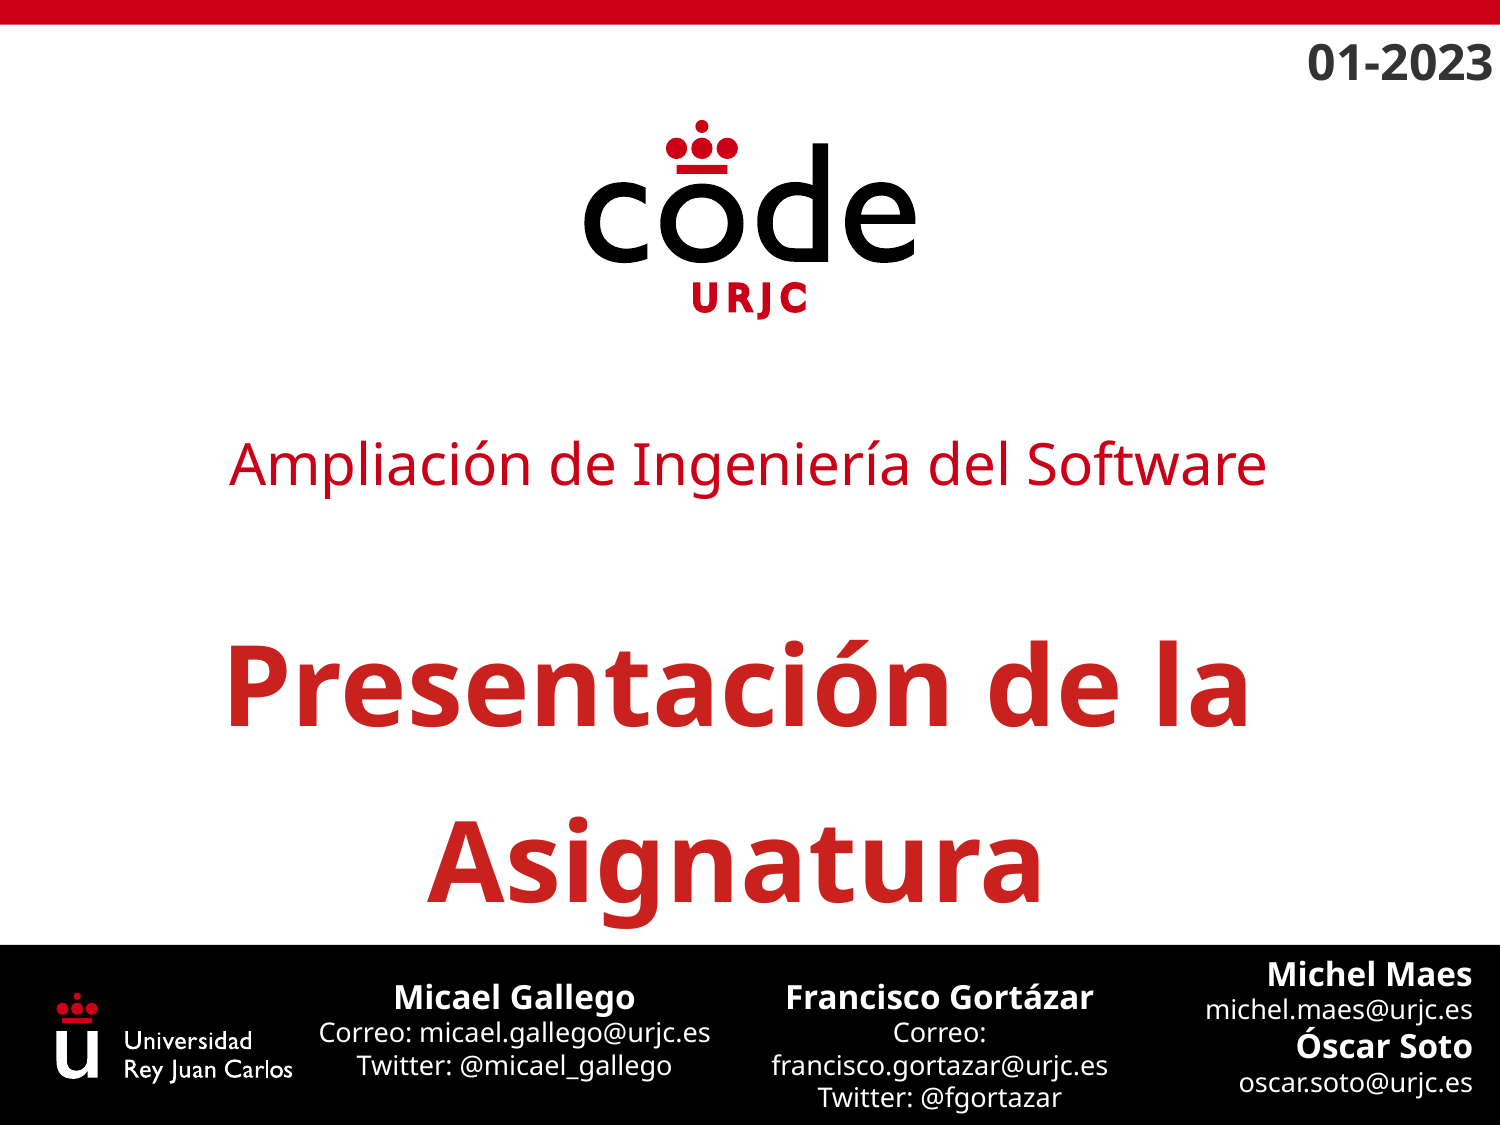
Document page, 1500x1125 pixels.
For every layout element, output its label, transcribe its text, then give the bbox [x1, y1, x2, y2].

text_box Micael Gallego Correo: micael.gallego@urjc.es Twitter: @micael_gallego [289, 968, 714, 1089]
text_box 01-2023 [1292, 22, 1500, 98]
text_box Michel Maes michel.maes@urjc.es Óscar Soto oscar.soto@urjc.es [1079, 945, 1488, 1125]
list Presentación de la Asignatura [117, 582, 1359, 712]
text_box [0, 0, 1500, 23]
text_box Ampliación de Ingeniería del Software [132, 403, 1366, 505]
text_box Francisco Gortázar Correo: francisco.gortazar@urjc.es Twitter: @fgortazar [714, 968, 1166, 1121]
